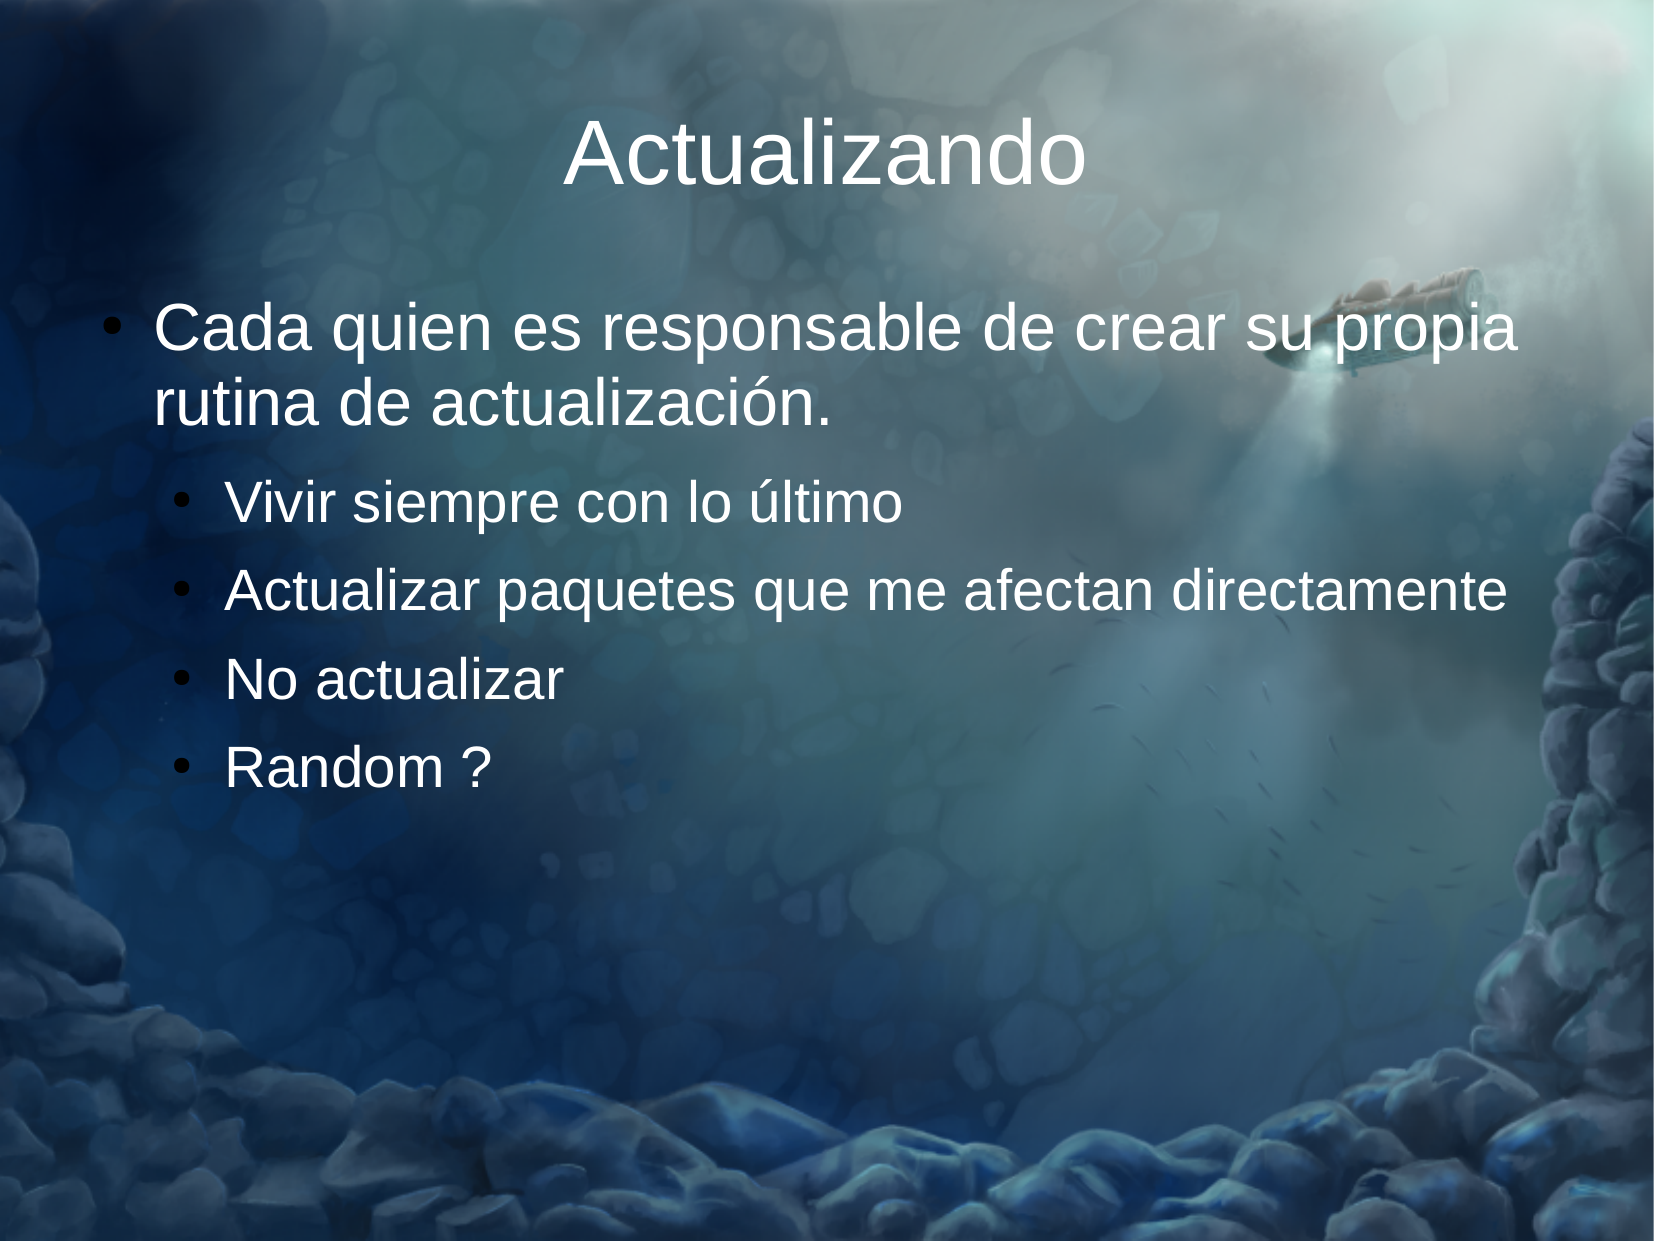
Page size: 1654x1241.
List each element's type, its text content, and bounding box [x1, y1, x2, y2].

list Cada quien es responsable de crear su propia rutina de actualización. Vivir siempre con lo último Actualizar paquetes que me afectan directamente No actualizar Random ? [82, 290, 1571, 1109]
picture [0, 0, 1654, 1241]
title Actualizando [82, 49, 1571, 257]
